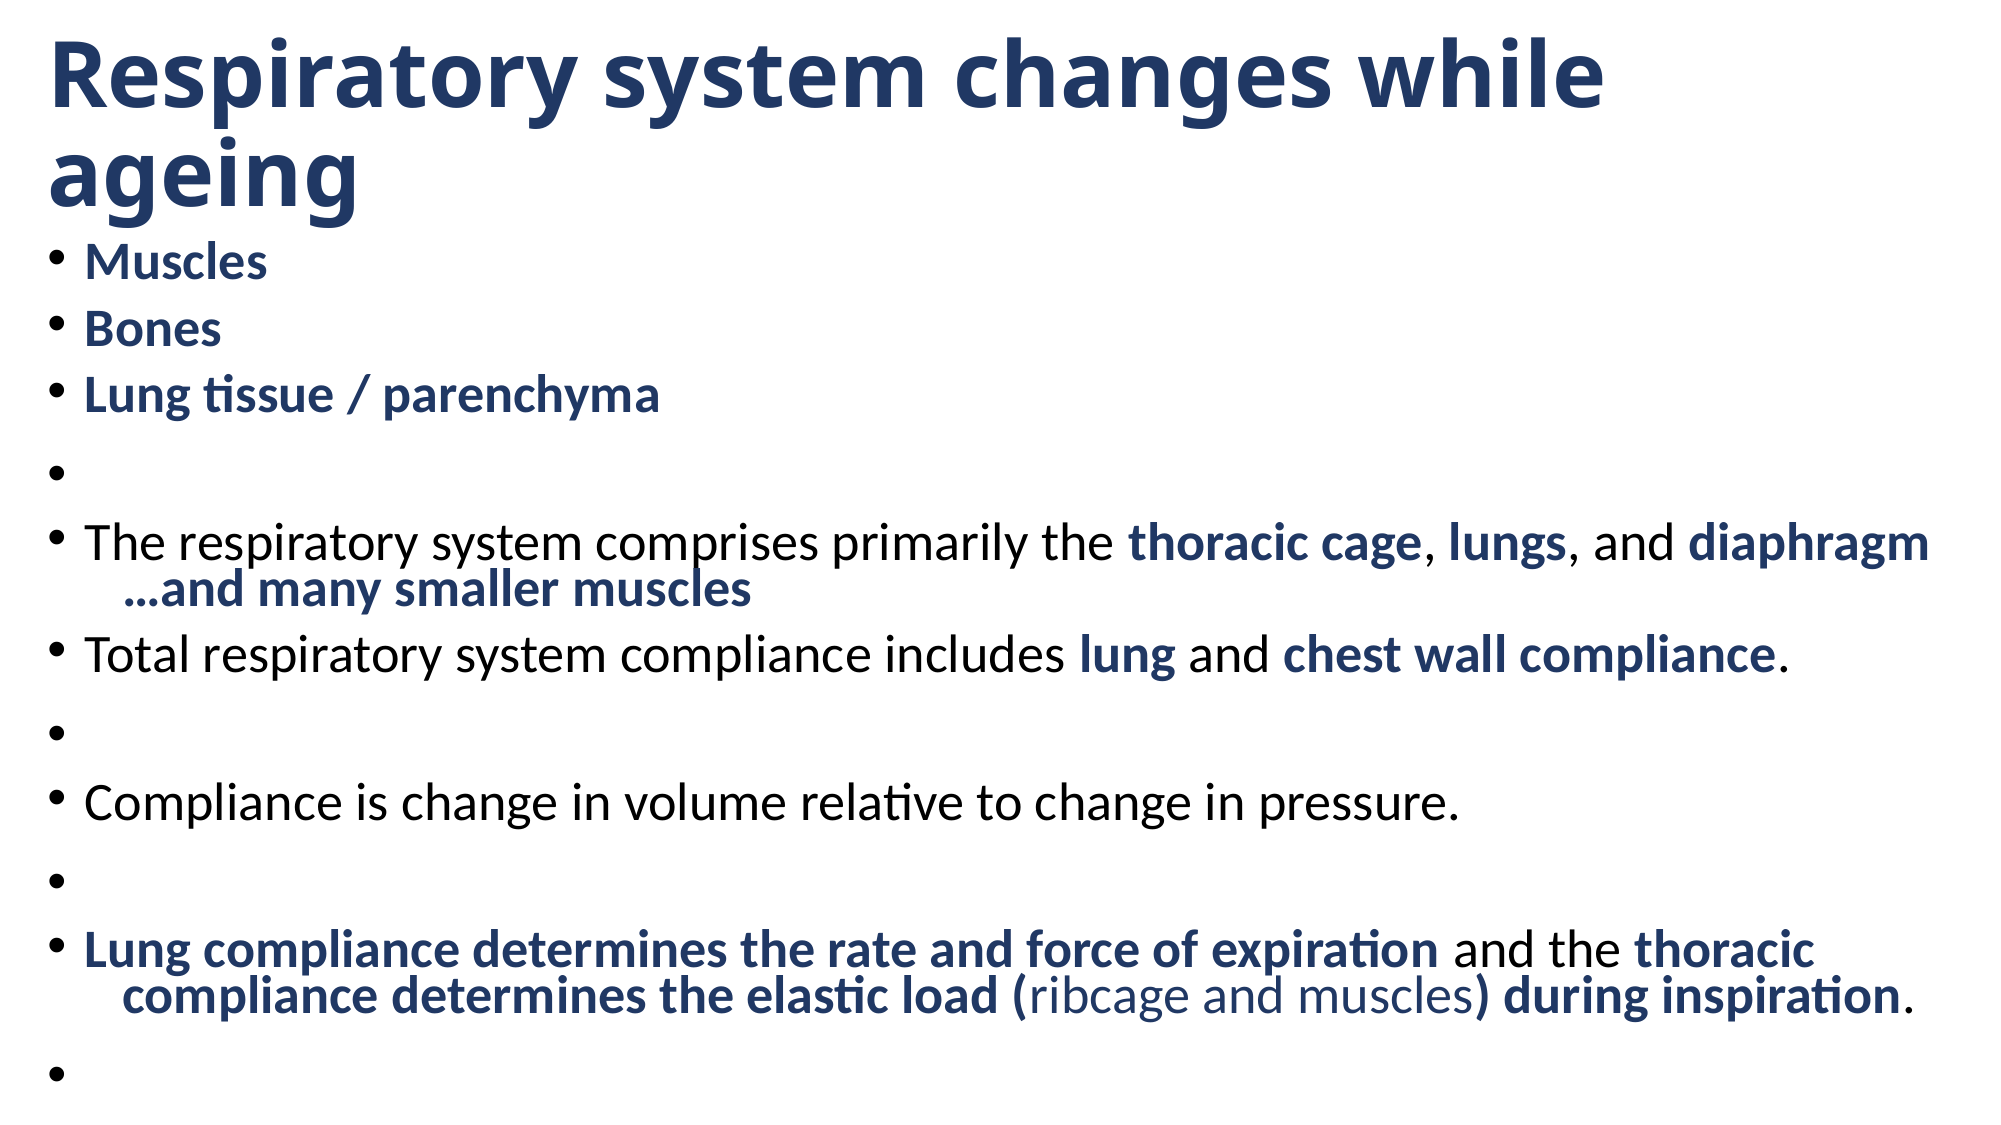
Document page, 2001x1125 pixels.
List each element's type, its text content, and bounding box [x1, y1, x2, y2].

title Respiratory system changes while ageing [32, 18, 1758, 236]
list Muscles Bones Lung tissue / parenchyma The respiratory system comprises primarily the thoracic cage, lungs, and diaphragm …and many smaller muscles Total respiratory system compliance includes lung and chest wall compliance. Compliance is change in volume relative to change in pressure. Lung compliance determines the rate and force of expiration and the thoracic compliance determines the elastic load (ribcage and muscles) during inspiration. [32, 236, 1978, 1107]
